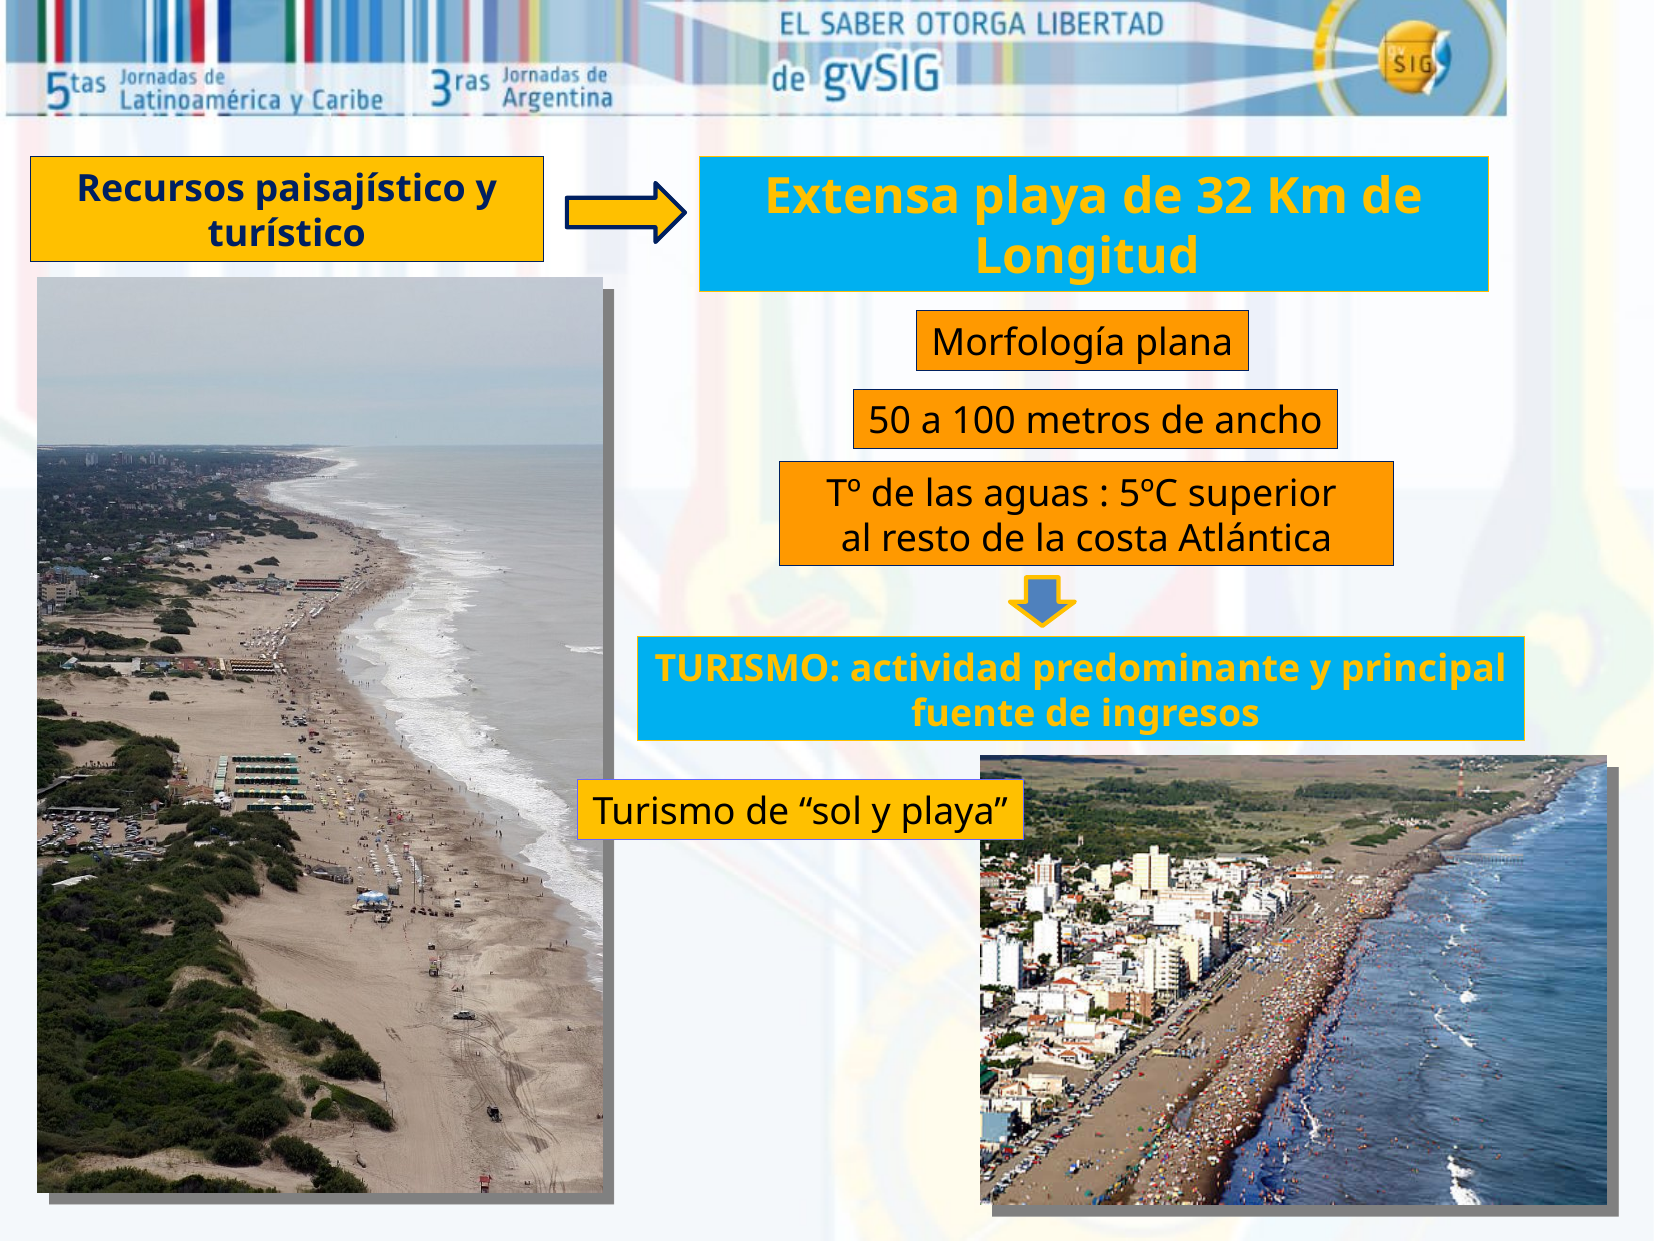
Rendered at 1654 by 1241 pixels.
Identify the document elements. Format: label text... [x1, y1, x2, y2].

text_box Turismo de “sol y playa” [577, 779, 1024, 840]
text_box Recursos paisajístico y turístico [30, 156, 544, 262]
text_box Extensa playa de 32 Km de Longitud [699, 156, 1489, 292]
text_box TURISMO: actividad predominante y principal fuente de ingresos [637, 636, 1525, 741]
text_box 50 a 100 metros de ancho [853, 389, 1338, 449]
text_box Morfología plana [916, 310, 1249, 371]
text_box Tº de las aguas : 5ºC superior al resto de la costa Atlántica [779, 461, 1394, 566]
picture [0, 0, 1654, 1241]
text_box [1009, 577, 1075, 626]
text_box [566, 182, 685, 243]
